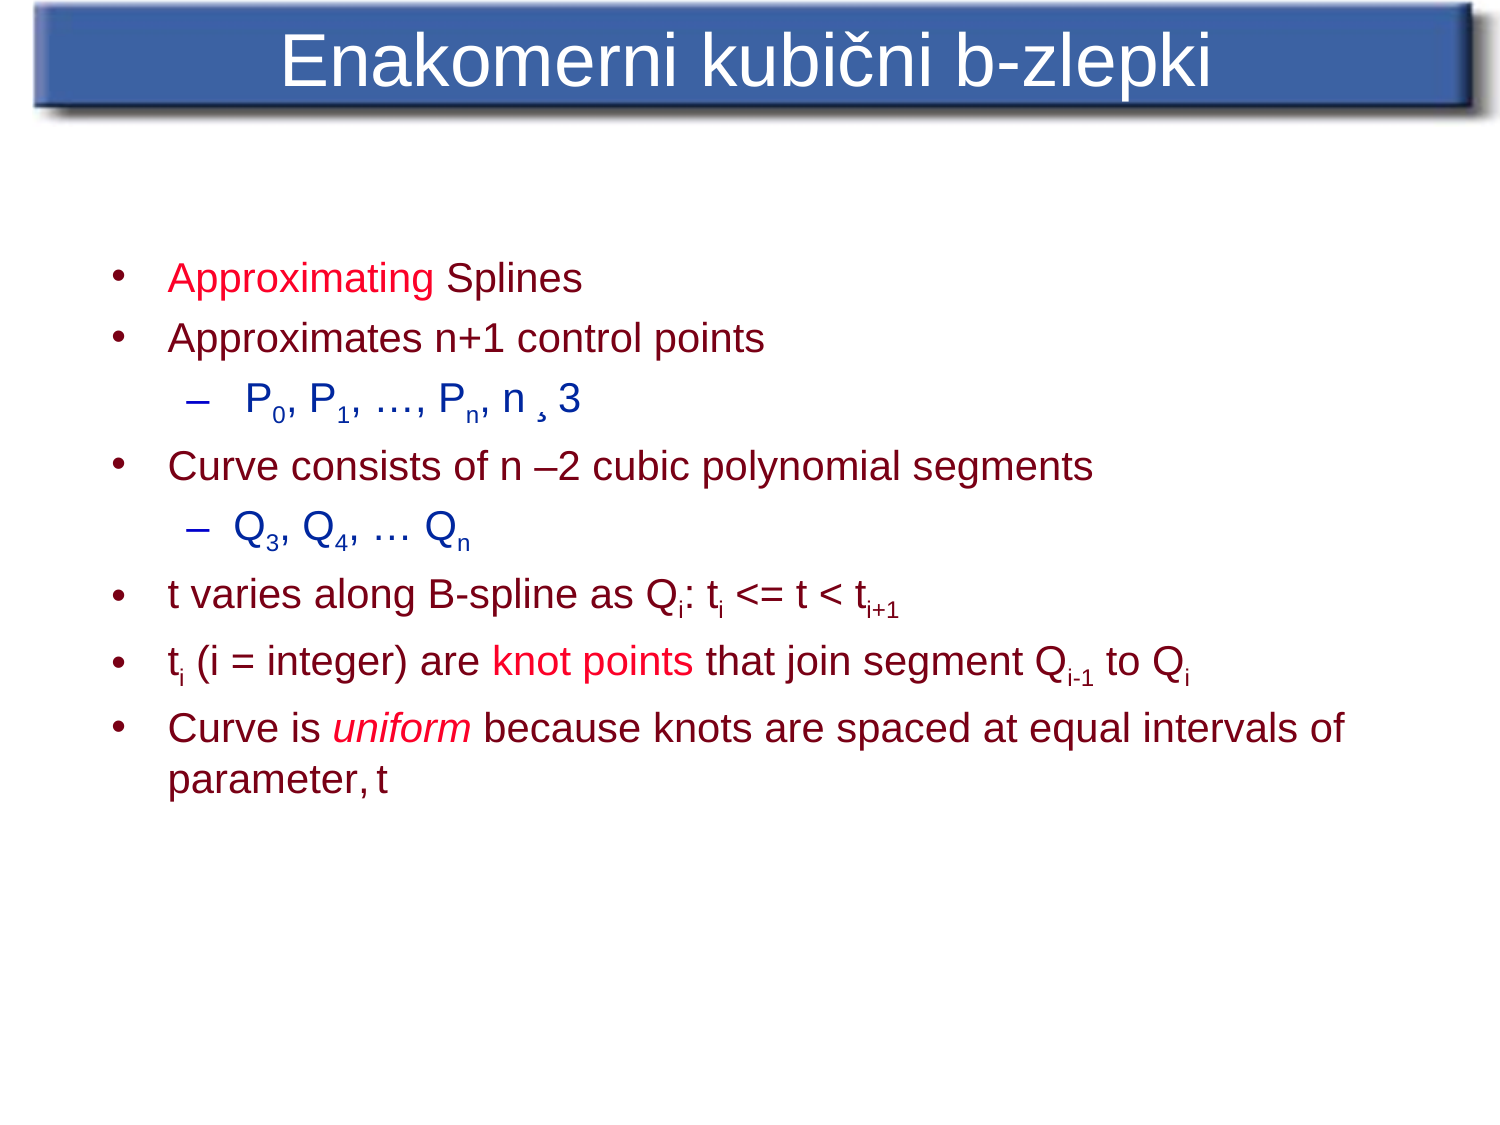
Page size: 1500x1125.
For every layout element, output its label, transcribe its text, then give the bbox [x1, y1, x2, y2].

picture [32, 0, 1500, 127]
title Enakomerni kubični b-zlepki [0, 0, 1493, 114]
list Approximating Splines Approximates n+1 control points P0, P1, …, Pn, n ¸ 3 Curve consists of n –2 cubic polynomial segments Q3, Q4, … Qn t varies along B-spline as Qi: ti <= t < ti+1 ti (i = integer) are knot points that join segment Qi-1 to Qi Curve is uniform because knots are spaced at equal intervals of parameter, t [96, 243, 1385, 1016]
